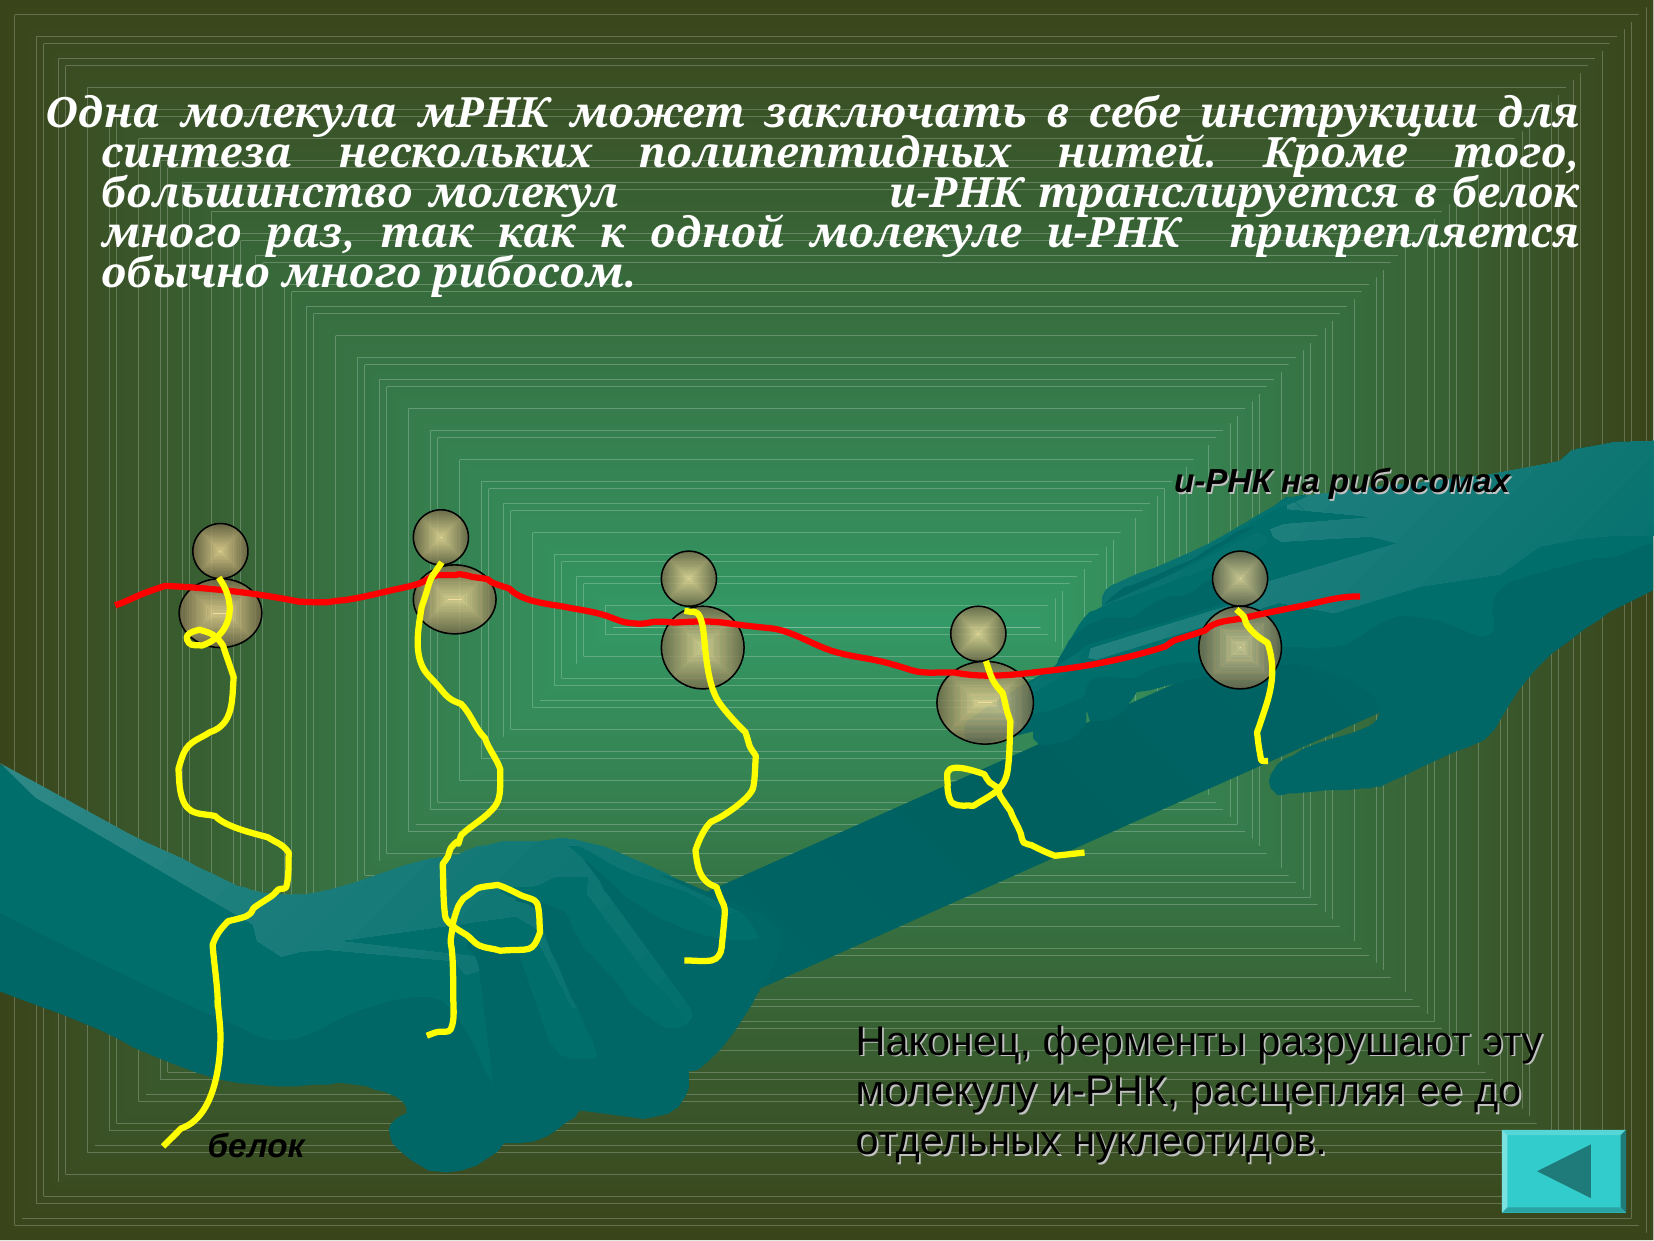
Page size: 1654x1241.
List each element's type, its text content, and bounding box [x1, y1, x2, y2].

text_box [413, 585, 425, 614]
text_box [413, 509, 484, 575]
text_box [179, 591, 226, 632]
text_box [706, 625, 745, 687]
text_box [661, 551, 734, 620]
text_box [222, 595, 262, 647]
text_box [672, 610, 696, 619]
text_box [1198, 622, 1269, 689]
text_box [1204, 551, 1268, 626]
text_box [936, 676, 1007, 745]
text_box [210, 643, 220, 648]
text_box [1503, 1129, 1627, 1213]
text_box [950, 606, 1006, 672]
text_box [1250, 617, 1282, 669]
text_box Наконец, ферменты разрушают эту молекулу и-РНК, расщепляя ее до отдельных нуклеотидов. [840, 1005, 1558, 1171]
text_box [422, 570, 432, 578]
text_box [423, 578, 497, 634]
text_box [191, 634, 210, 642]
text_box [990, 661, 1017, 672]
text_box [997, 677, 1034, 736]
text_box Одна молекула мРНК может заключать в себе инструкции для синтеза нескольких полипептидных нитей. Кроме того, большинство молекул и-РНК транслируется в белок много раз, так как к одной молекуле и-РНК прикрепляется обычно много рибосом. [29, 14, 1595, 443]
text_box белок [192, 1116, 334, 1172]
text_box [192, 523, 252, 590]
text_box [661, 625, 709, 689]
text_box и-РНК на рибосомах [1159, 451, 1526, 508]
